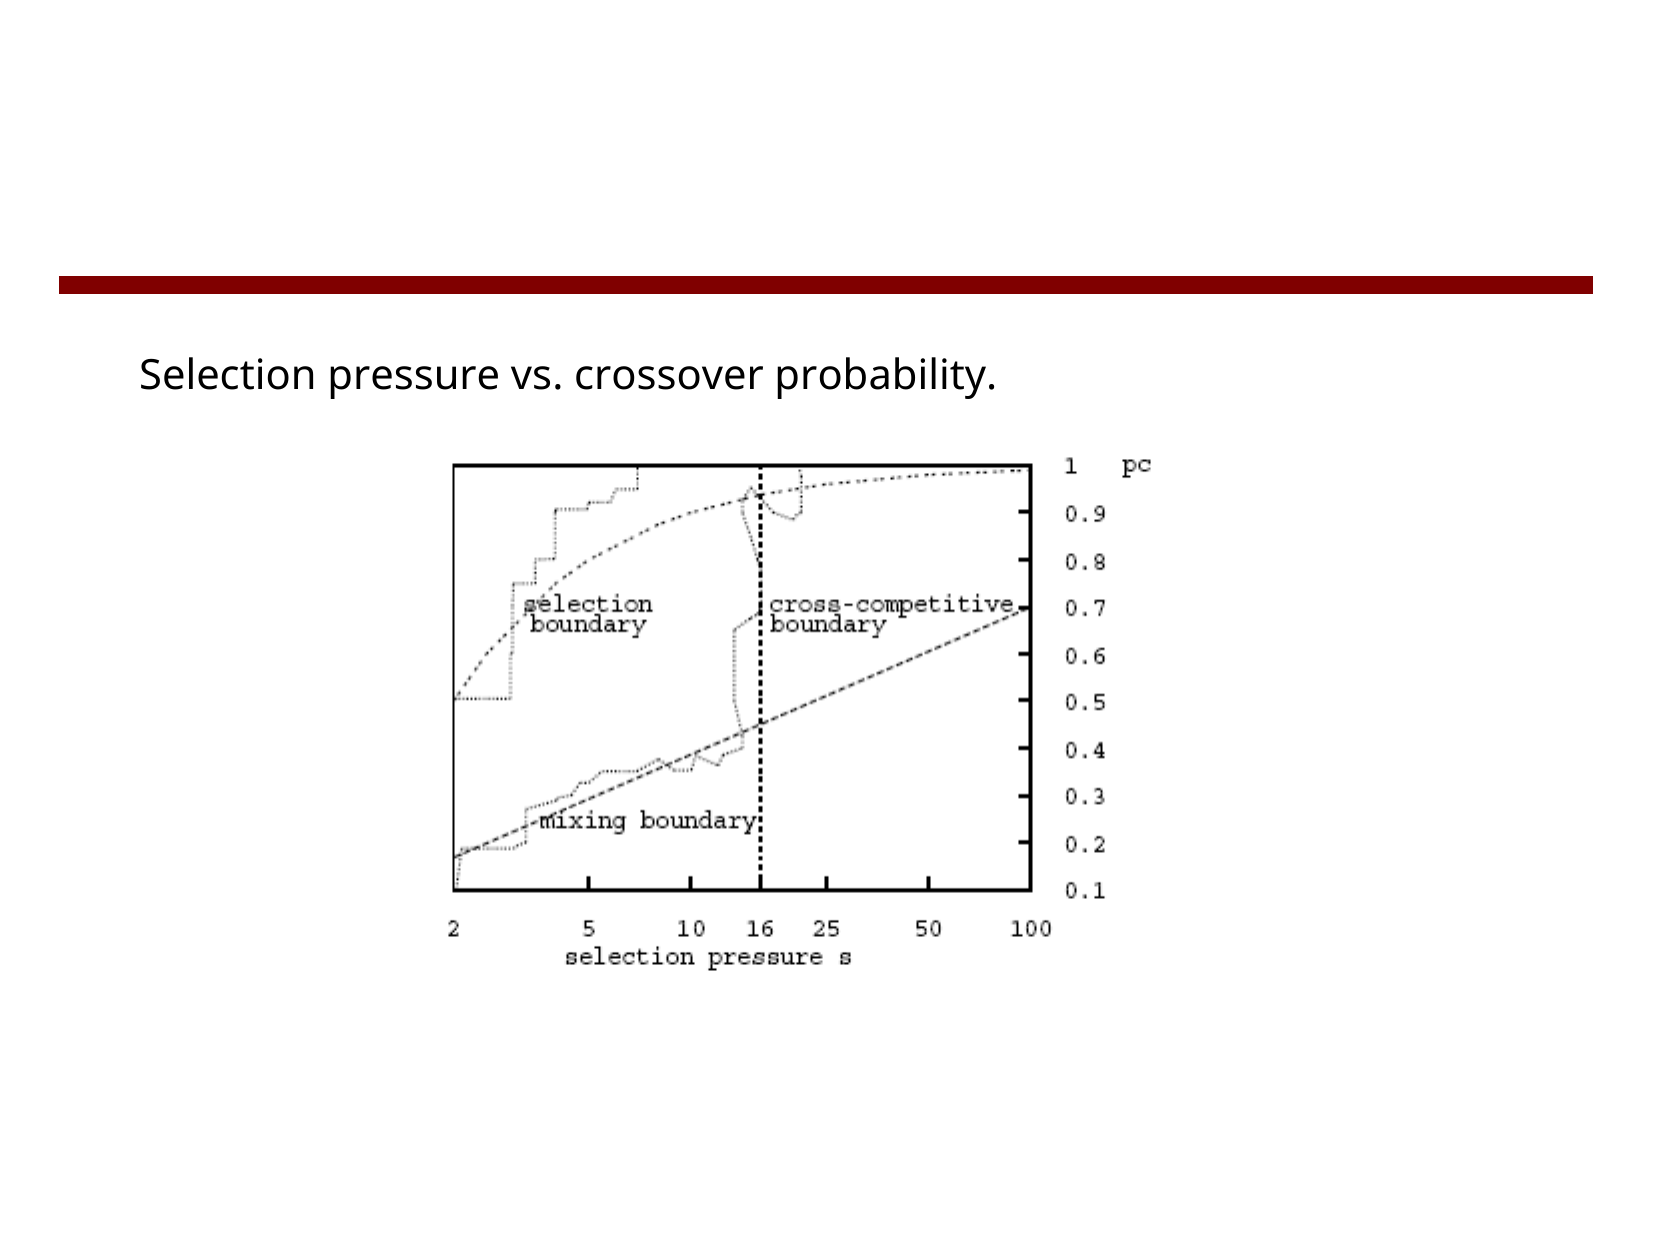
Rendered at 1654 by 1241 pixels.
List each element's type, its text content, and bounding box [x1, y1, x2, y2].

list Selection pressure vs. crossover probability. [121, 344, 1534, 1127]
